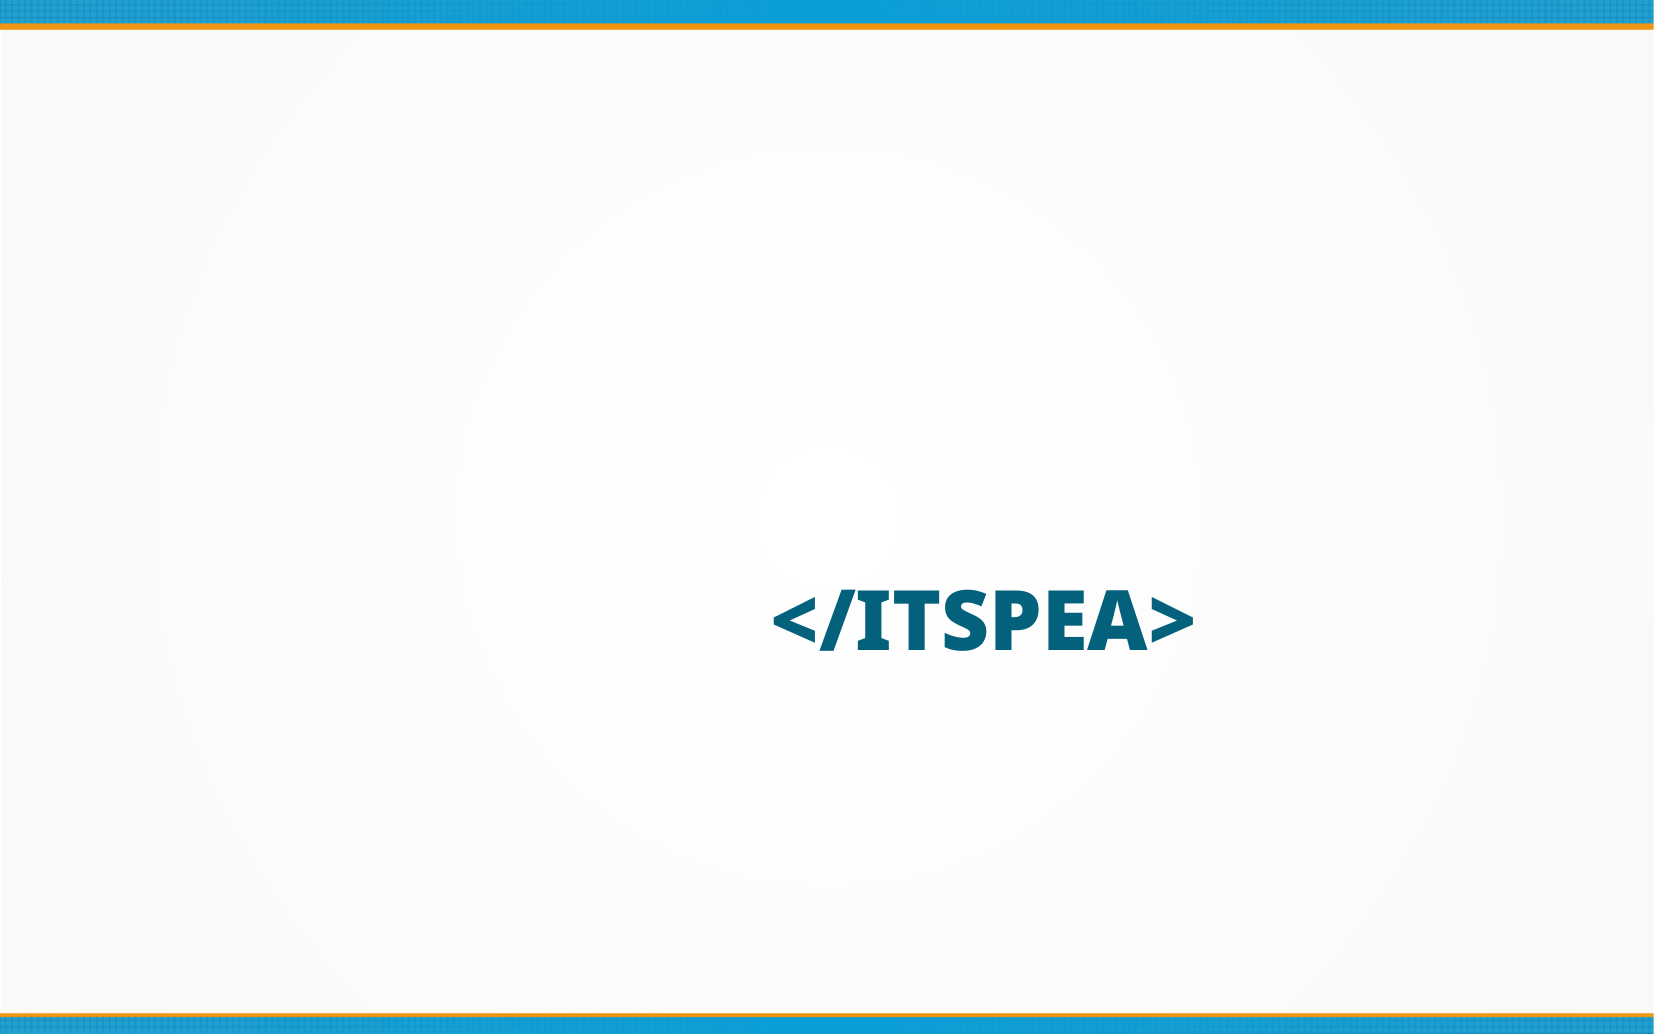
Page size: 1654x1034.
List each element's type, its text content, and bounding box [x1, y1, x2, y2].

picture [0, 0, 1654, 1034]
subtitle </ITSPEA> [98, 138, 1654, 1034]
